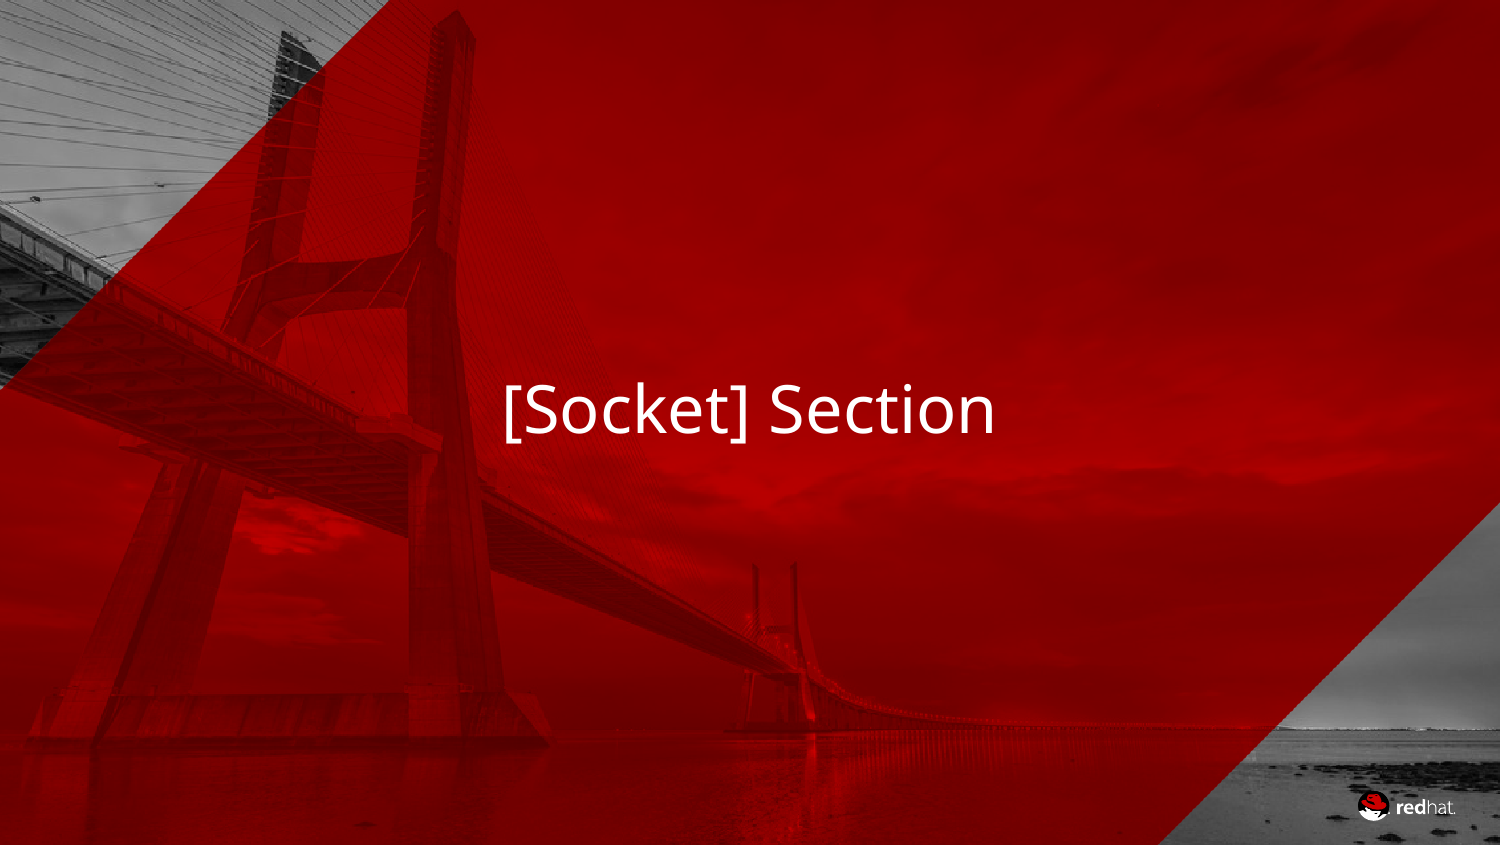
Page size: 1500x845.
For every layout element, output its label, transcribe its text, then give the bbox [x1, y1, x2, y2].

picture [0, 0, 1500, 845]
title [Socket] Section [112, 330, 1388, 486]
